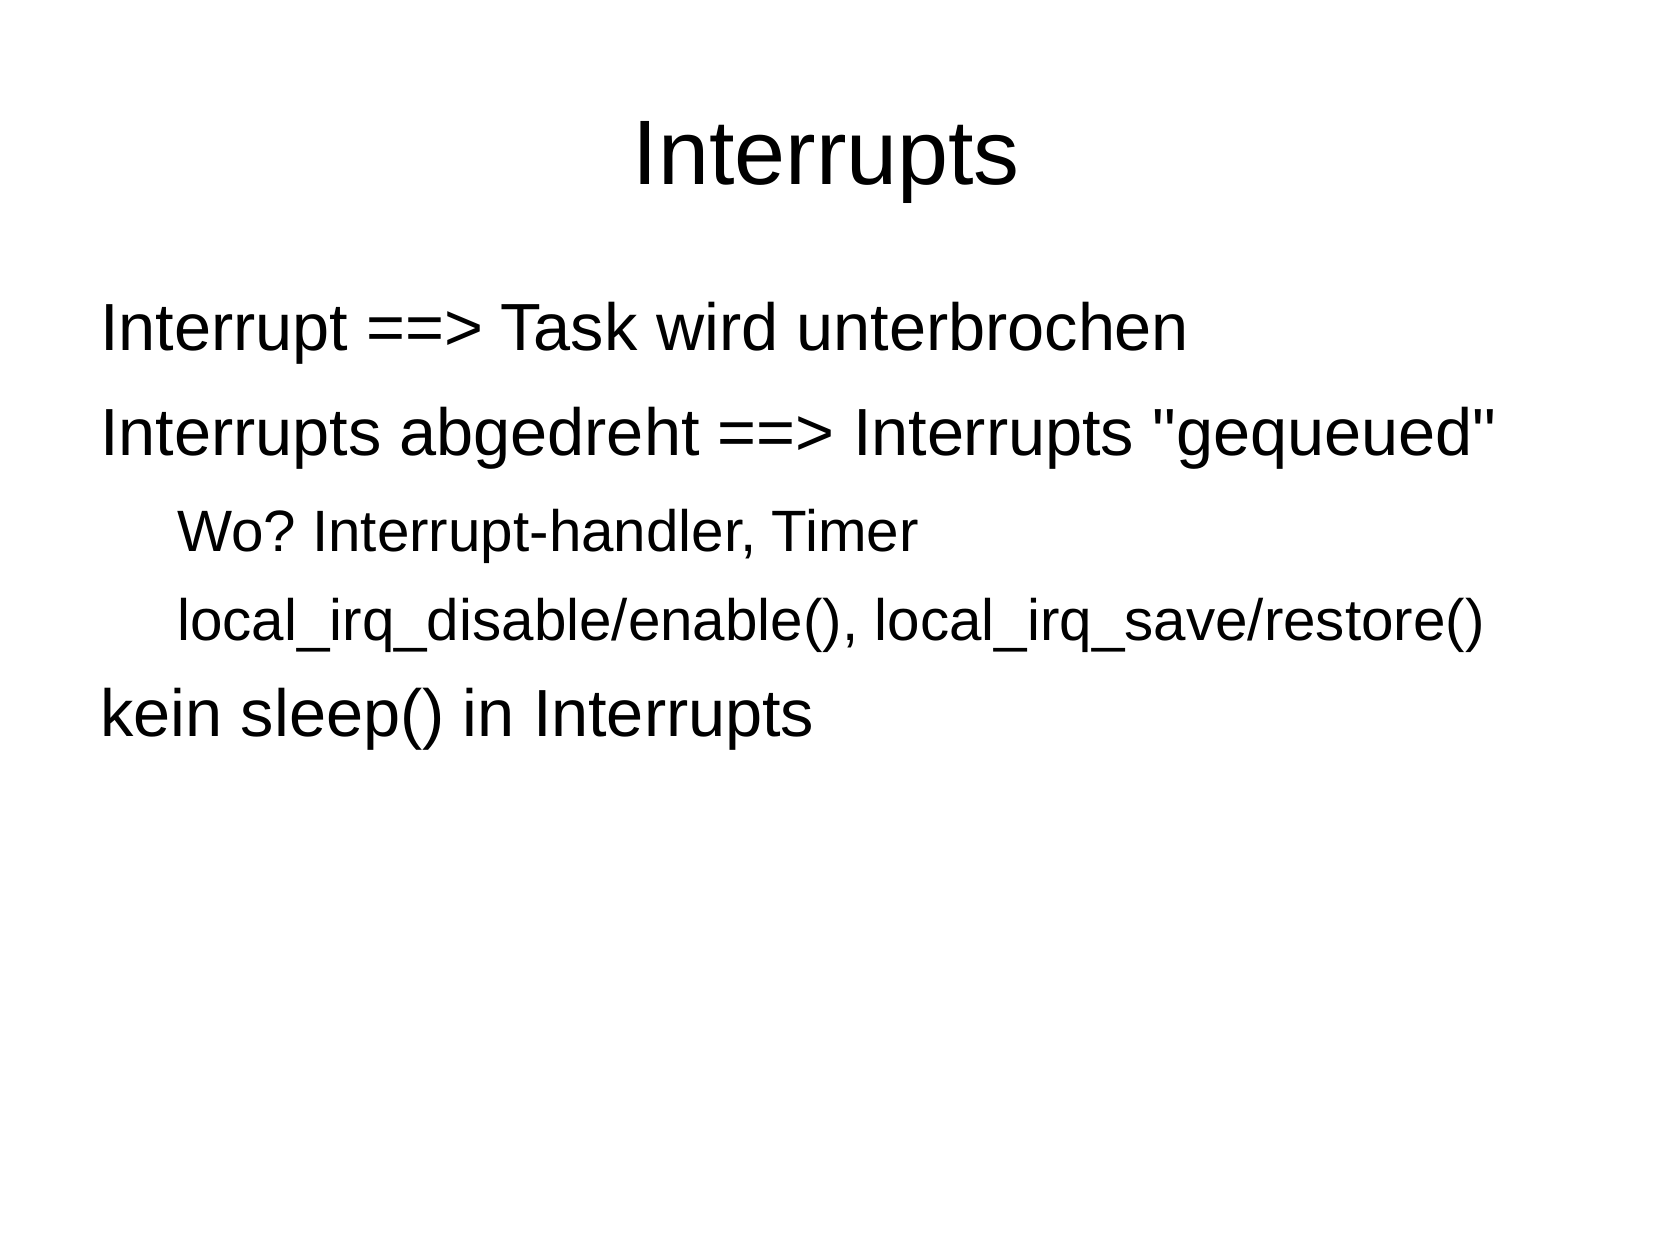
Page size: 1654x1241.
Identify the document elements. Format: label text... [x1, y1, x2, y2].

title Interrupts [82, 56, 1571, 250]
list Interrupt ==> Task wird unterbrochen Interrupts abgedreht ==> Interrupts "gequeued" Wo? Interrupt-handler, Timer local_irq_disable/enable(), local_irq_save/restore() kein sleep() in Interrupts [82, 290, 1571, 1094]
